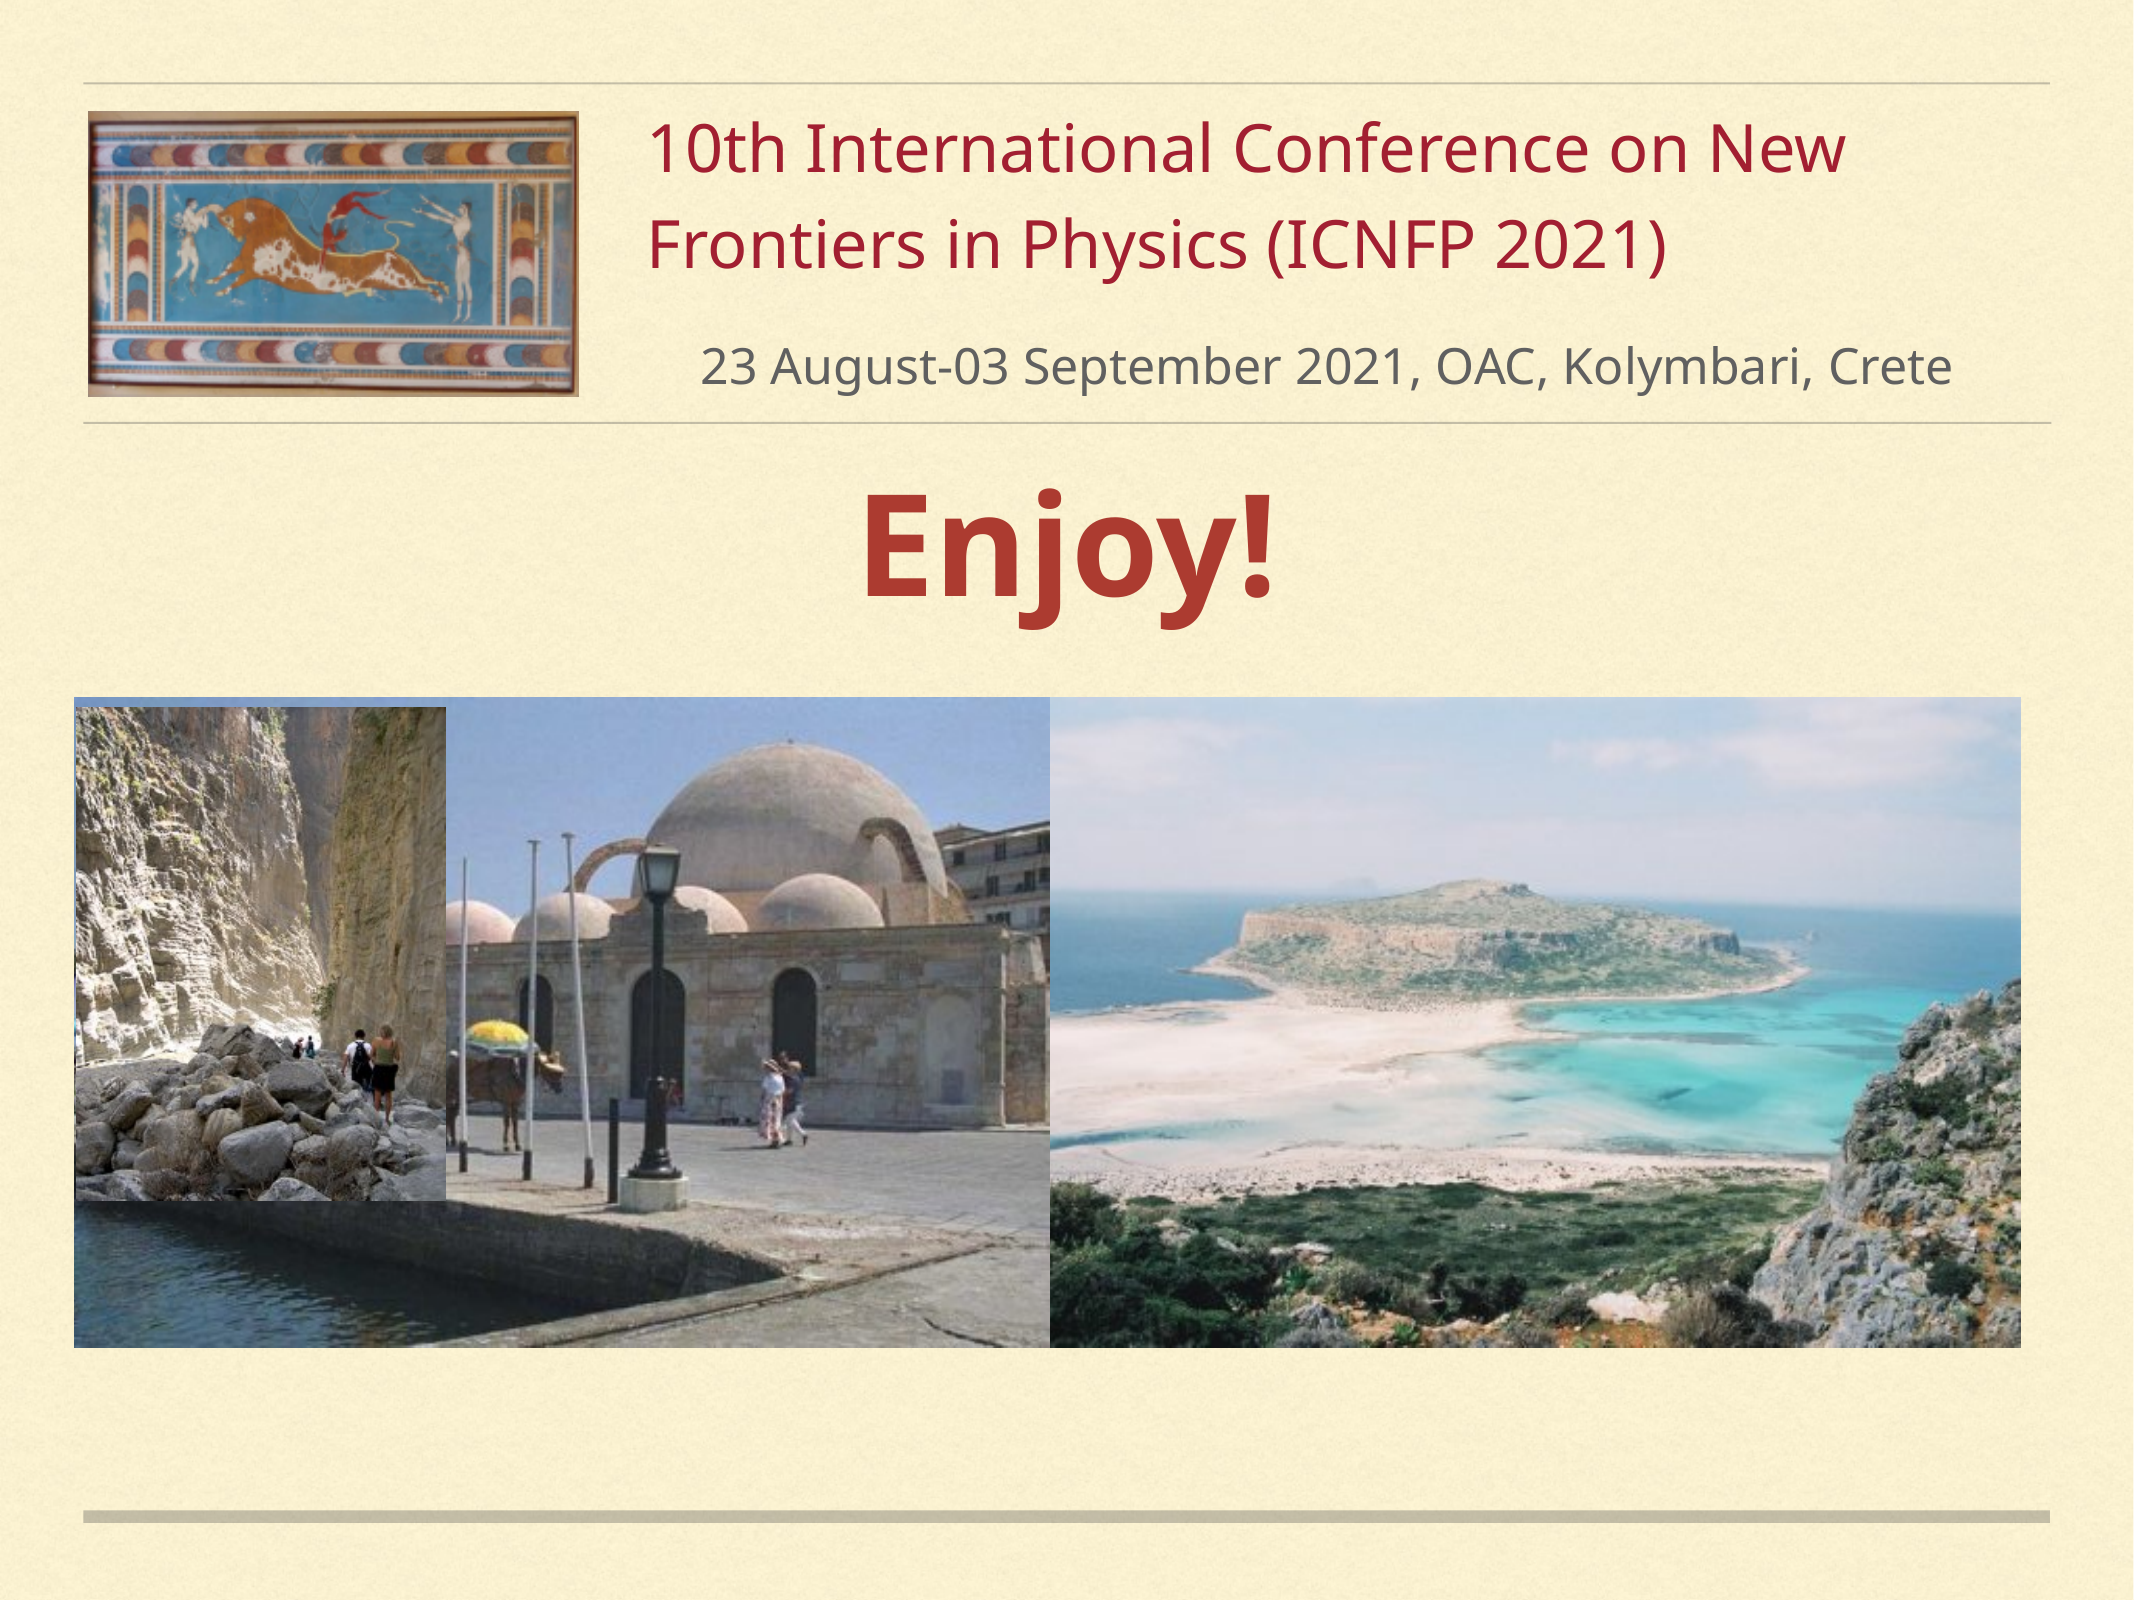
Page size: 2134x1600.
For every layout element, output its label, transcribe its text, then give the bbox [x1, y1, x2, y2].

picture [0, 0, 2134, 1600]
title 10th International Conference on New Frontiers in Physics (ICNFP 2021) [638, 66, 2130, 305]
text_box Enjoy! [847, 446, 1287, 633]
text_box 23 August-03 September 2021, OAC, Kolymbari, Crete [520, 326, 2134, 403]
